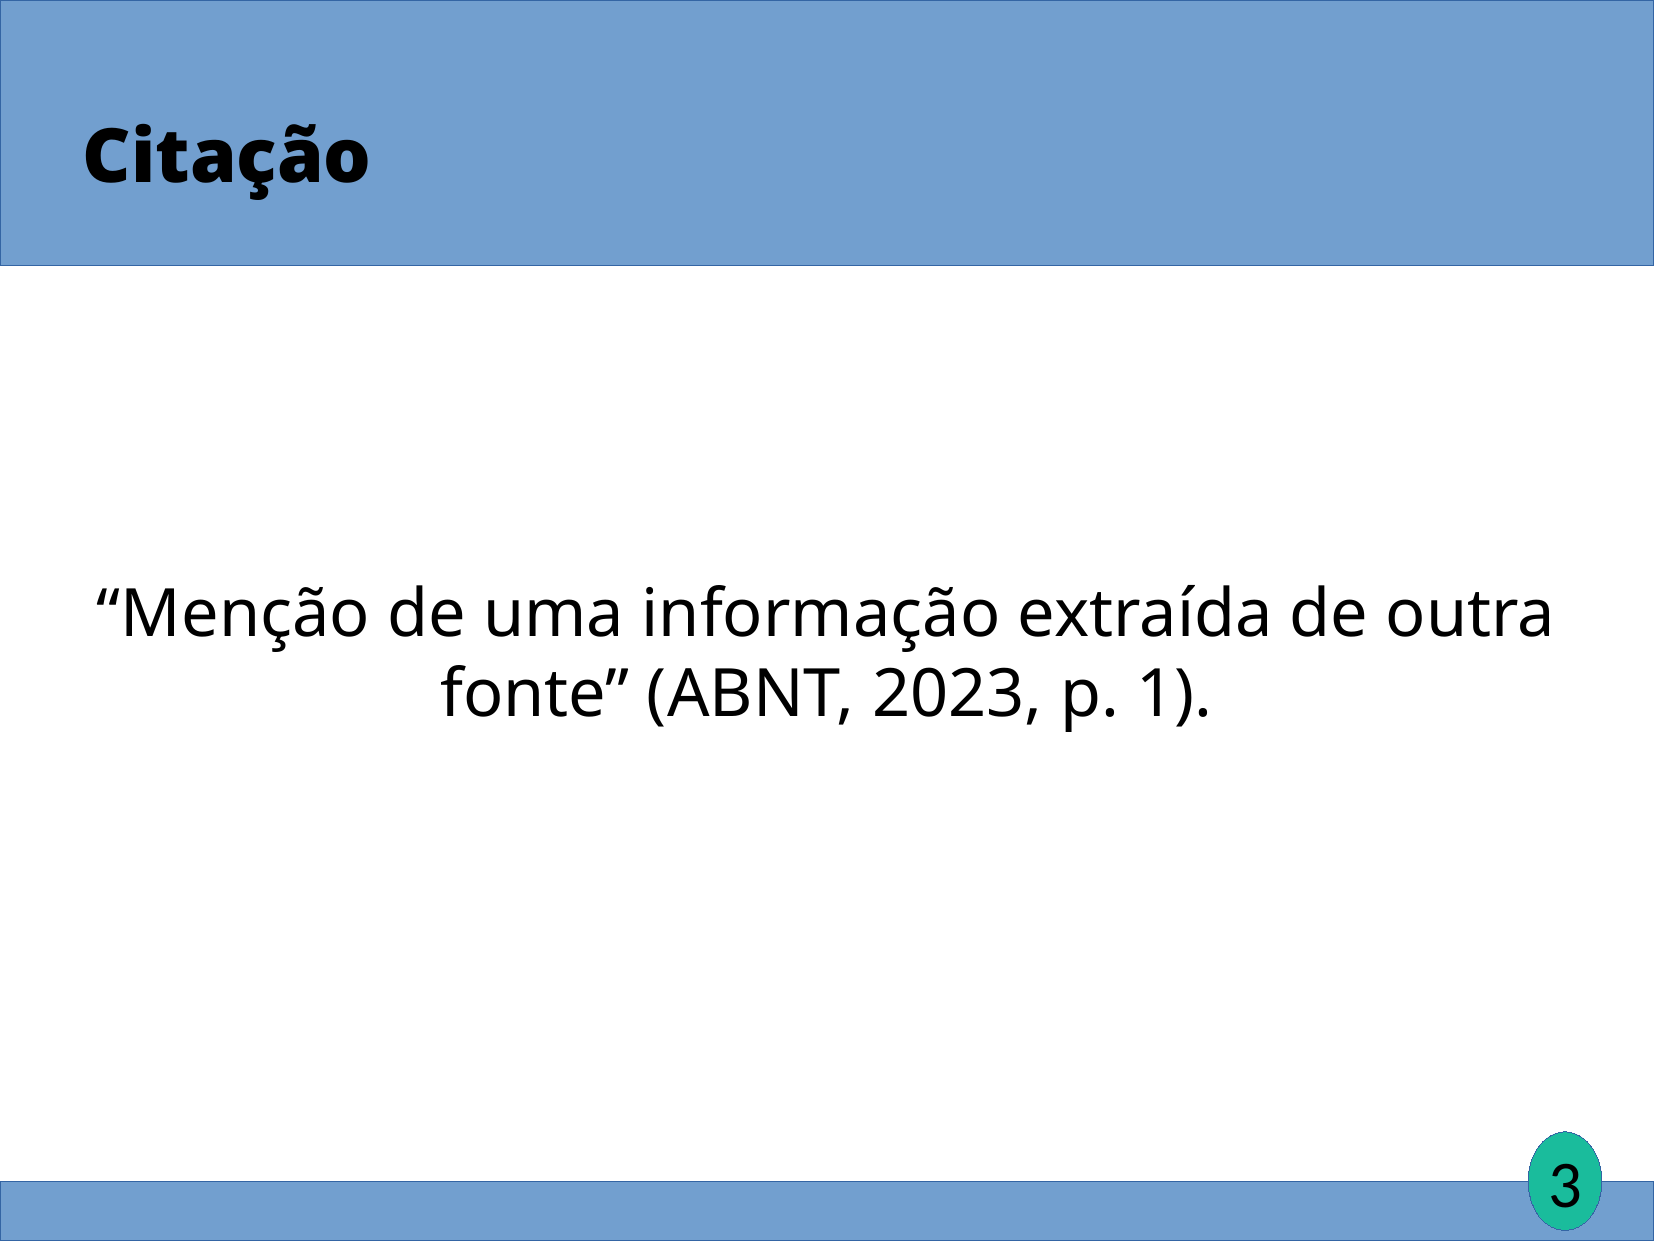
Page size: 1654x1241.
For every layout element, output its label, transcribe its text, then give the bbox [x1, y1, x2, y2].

title Citação [82, 56, 1571, 250]
subtitle “Menção de uma informação extraída de outra fonte” (ABNT, 2023, p. 1). [82, 297, 1571, 1003]
